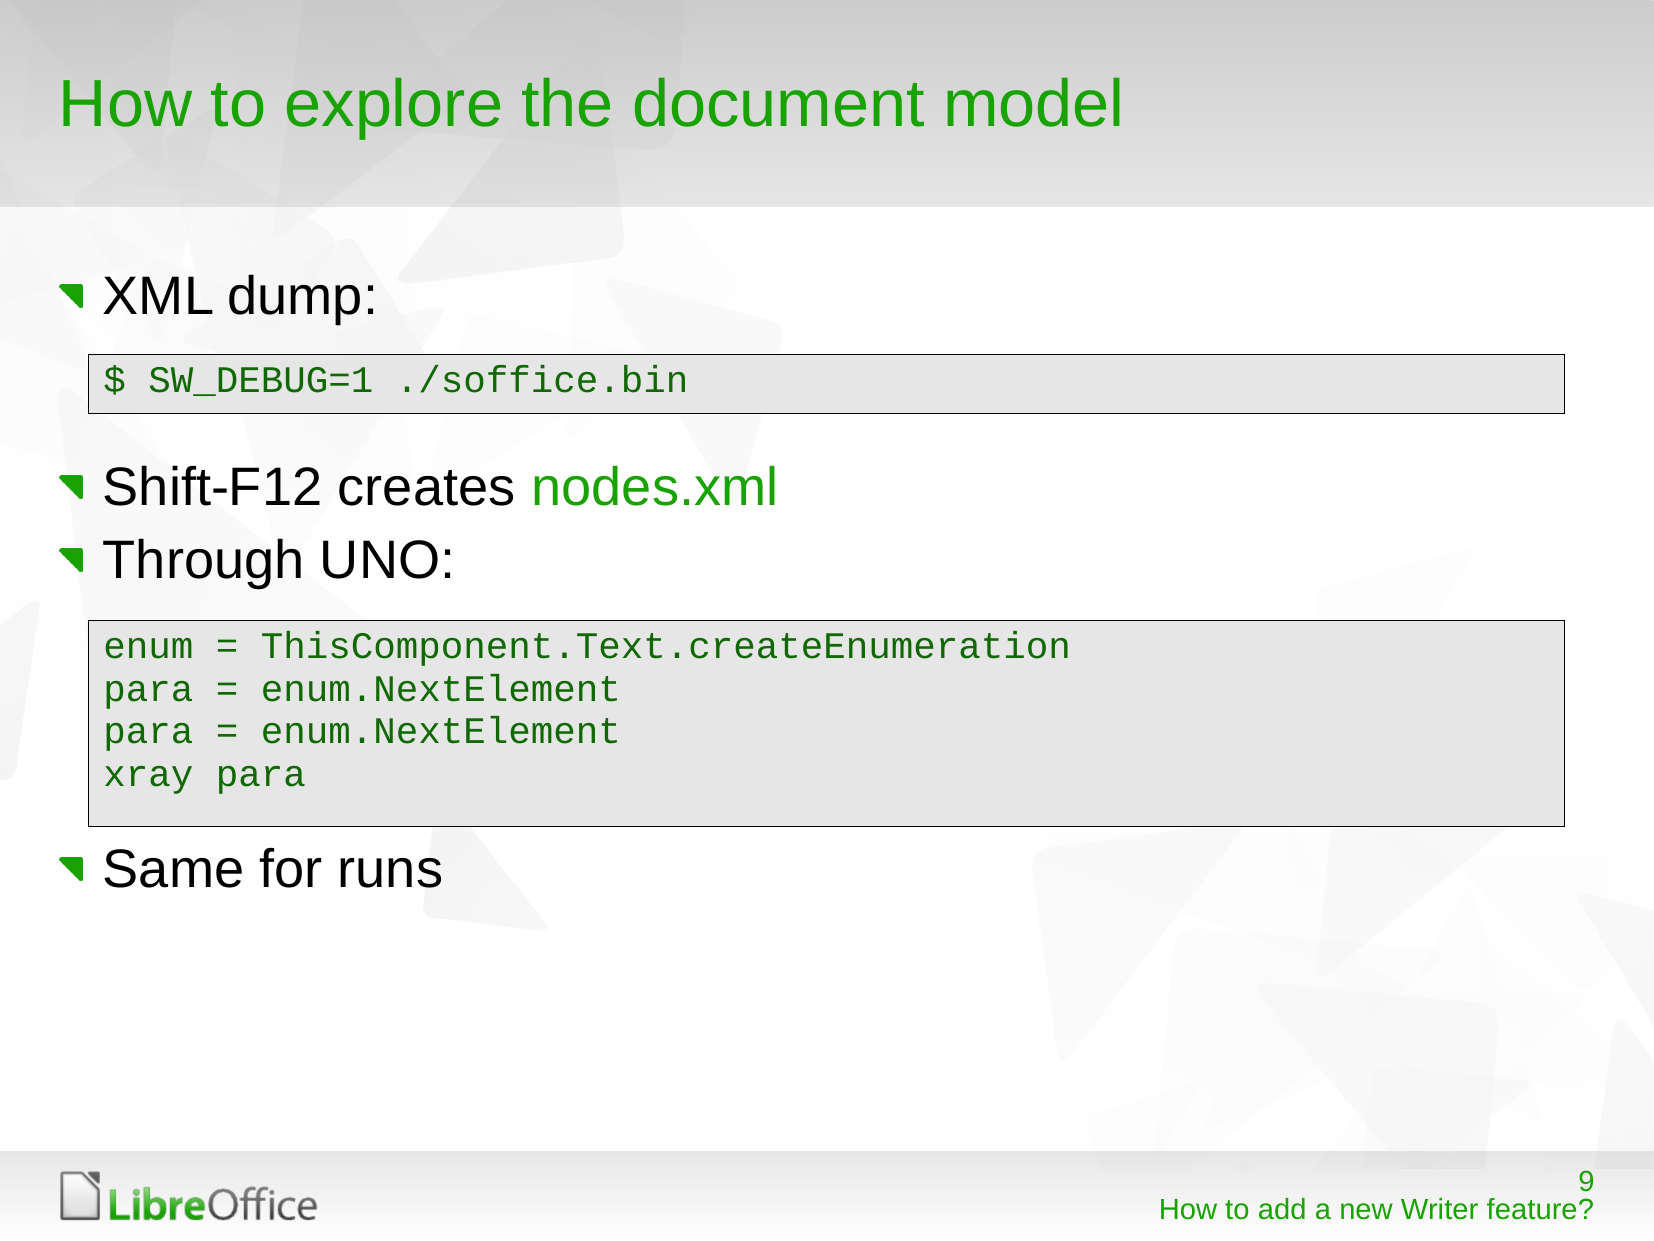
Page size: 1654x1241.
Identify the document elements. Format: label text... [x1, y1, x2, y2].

picture [41, 1152, 337, 1240]
list XML dump: Shift-F12 creates nodes.xml Through UNO: Same for runs [59, 265, 1595, 1114]
picture [915, 548, 1654, 1169]
picture [0, 0, 783, 931]
text_box $ SW_DEBUG=1 ./soffice.bin [88, 354, 1565, 414]
text_box enum = ThisComponent.Text.createEnumeration para = enum.NextElement para = enum.NextElement xray para [88, 620, 1565, 827]
title How to explore the document model [59, 29, 1595, 178]
